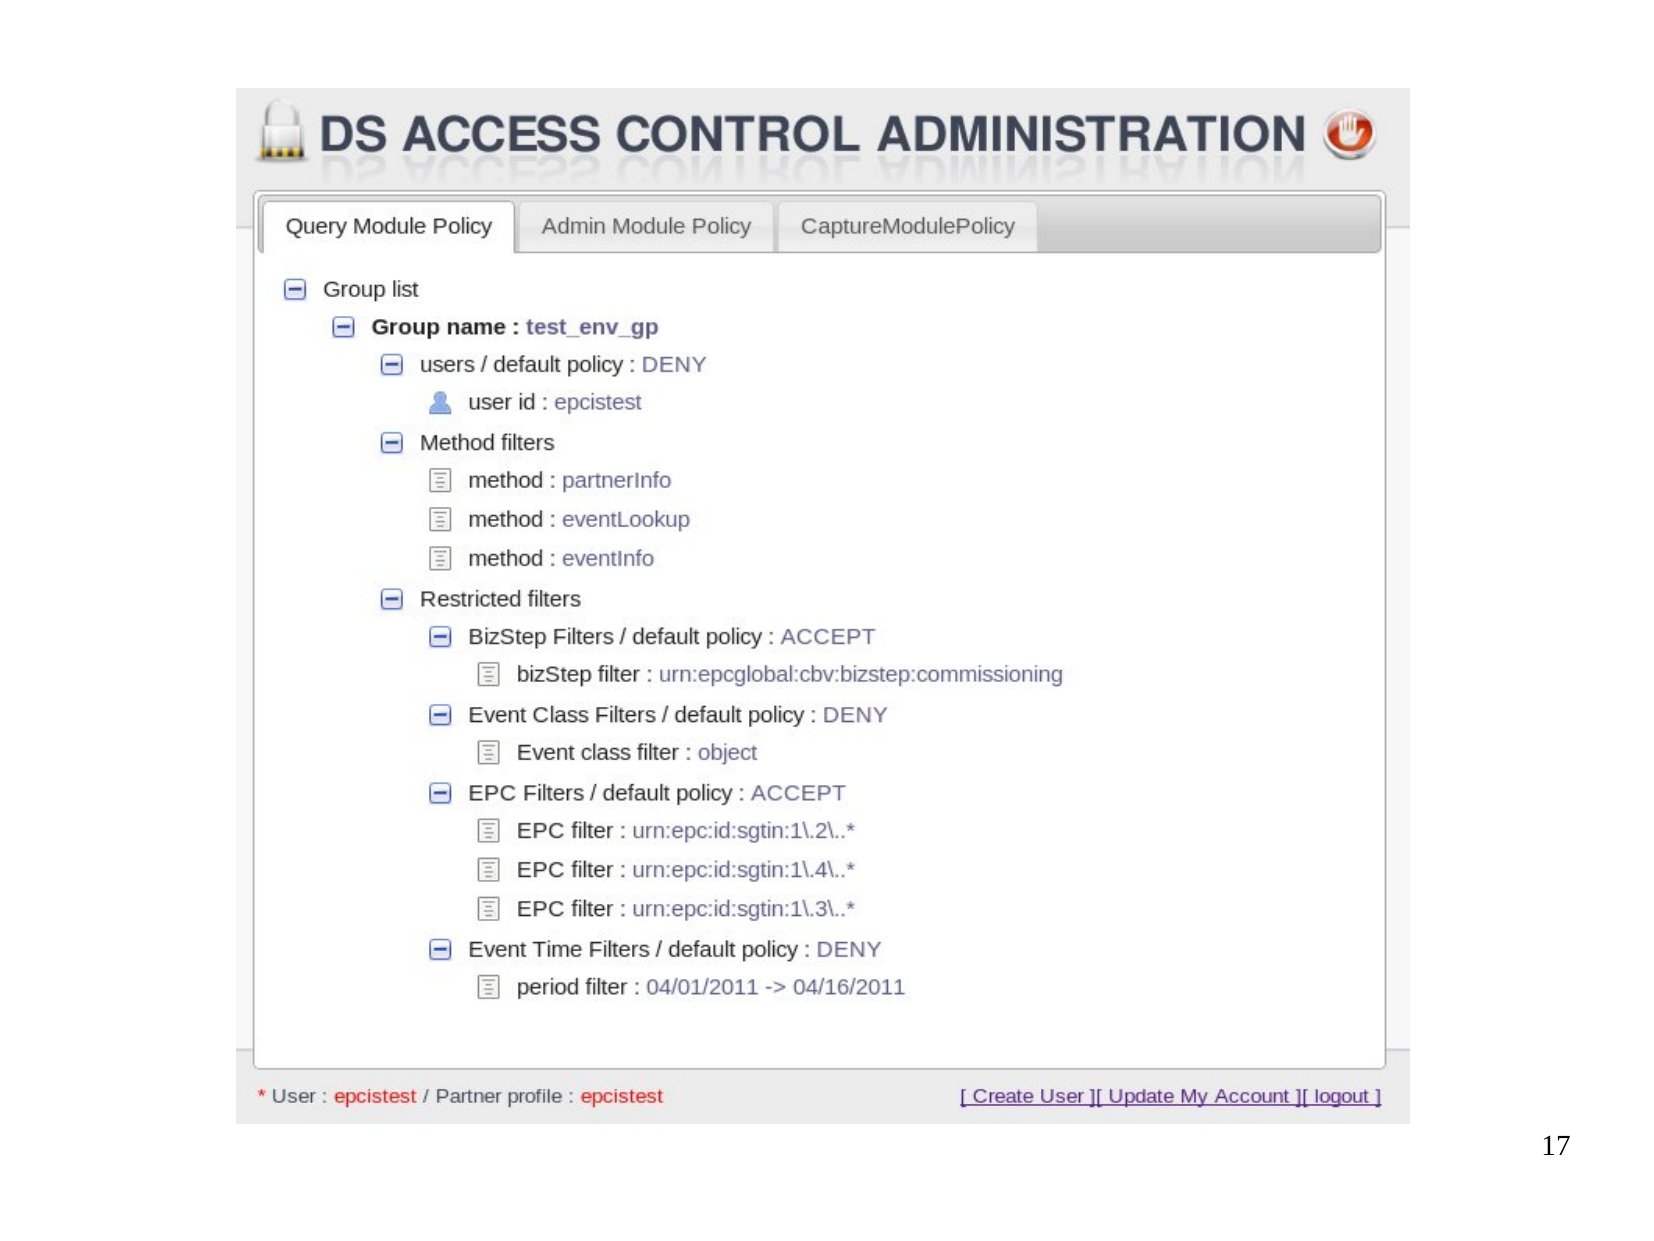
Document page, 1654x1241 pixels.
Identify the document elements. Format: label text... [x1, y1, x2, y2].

title XACML Policies exemple [82, 56, 1571, 250]
picture [236, 88, 1410, 1124]
